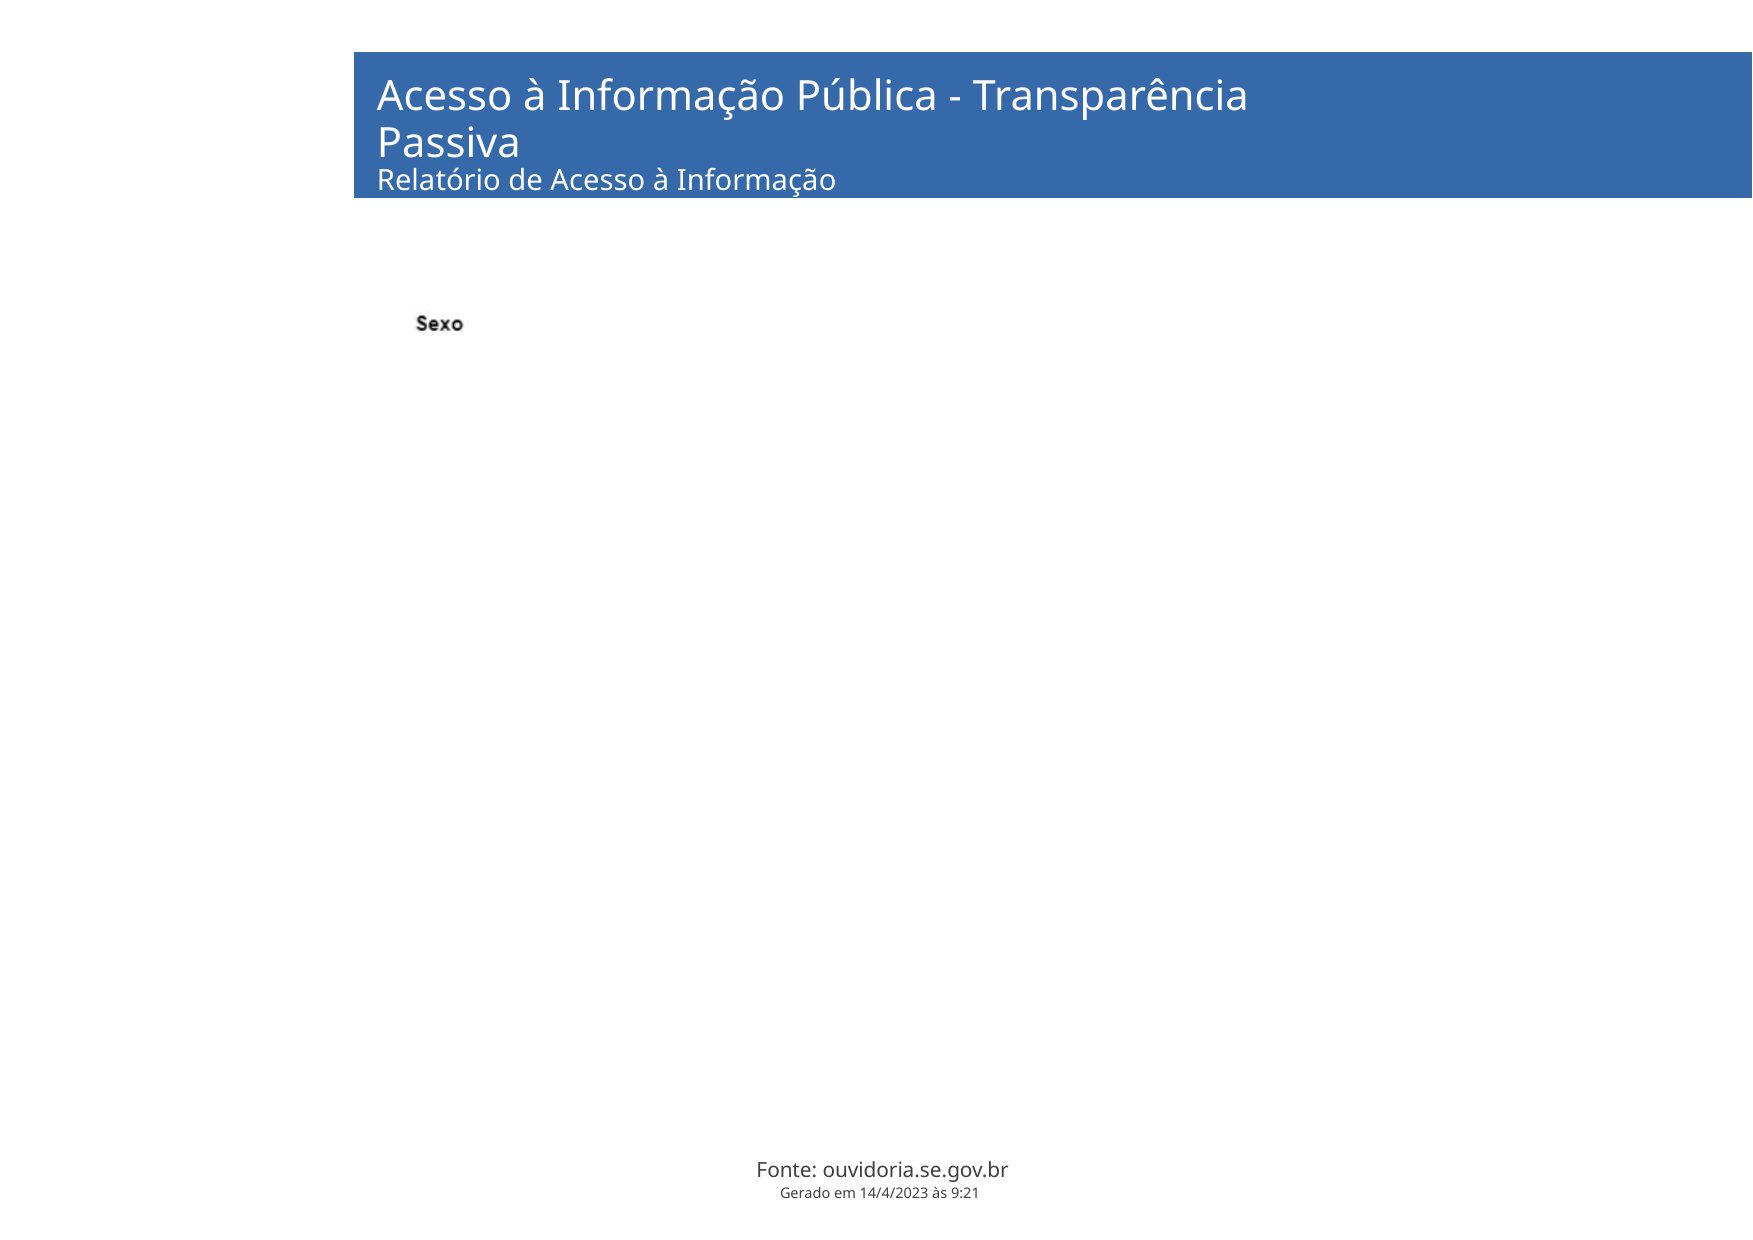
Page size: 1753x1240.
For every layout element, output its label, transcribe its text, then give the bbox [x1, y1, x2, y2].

text_box [155, 211, 1599, 1028]
text_box Fonte: ouvidoria.se.gov.br [756, 1158, 1023, 1182]
text_box Gerado em 14/4/2023 às 9:21 [780, 1184, 999, 1202]
text_box [354, 52, 1752, 198]
text_box Acesso à Informação Pública - Transparência Passiva Relatório de Acesso à Informação SETURMarço a Março de 2023 [376, 72, 1403, 228]
